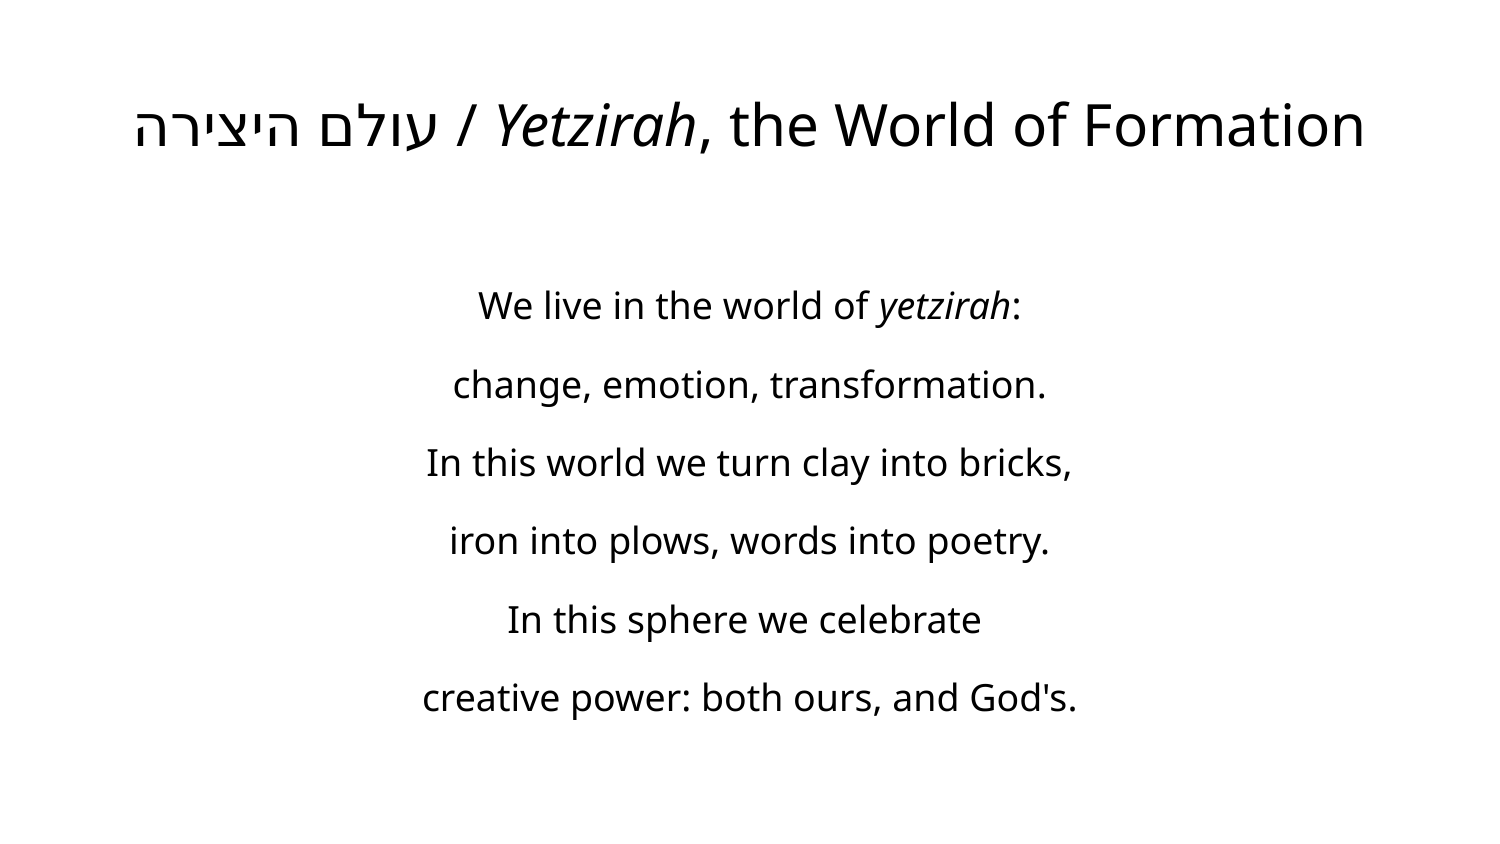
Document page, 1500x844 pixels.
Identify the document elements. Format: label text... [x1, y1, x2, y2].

list We live in the world of yetzirah: change, emotion, transformation. In this world we turn clay into bricks, iron into plows, words into poetry. In this sphere we celebrate creative power: both ours, and God's. [51, 189, 1449, 750]
title עולם היצירה / Yetzirah, the World of Formation [51, 72, 1449, 167]
